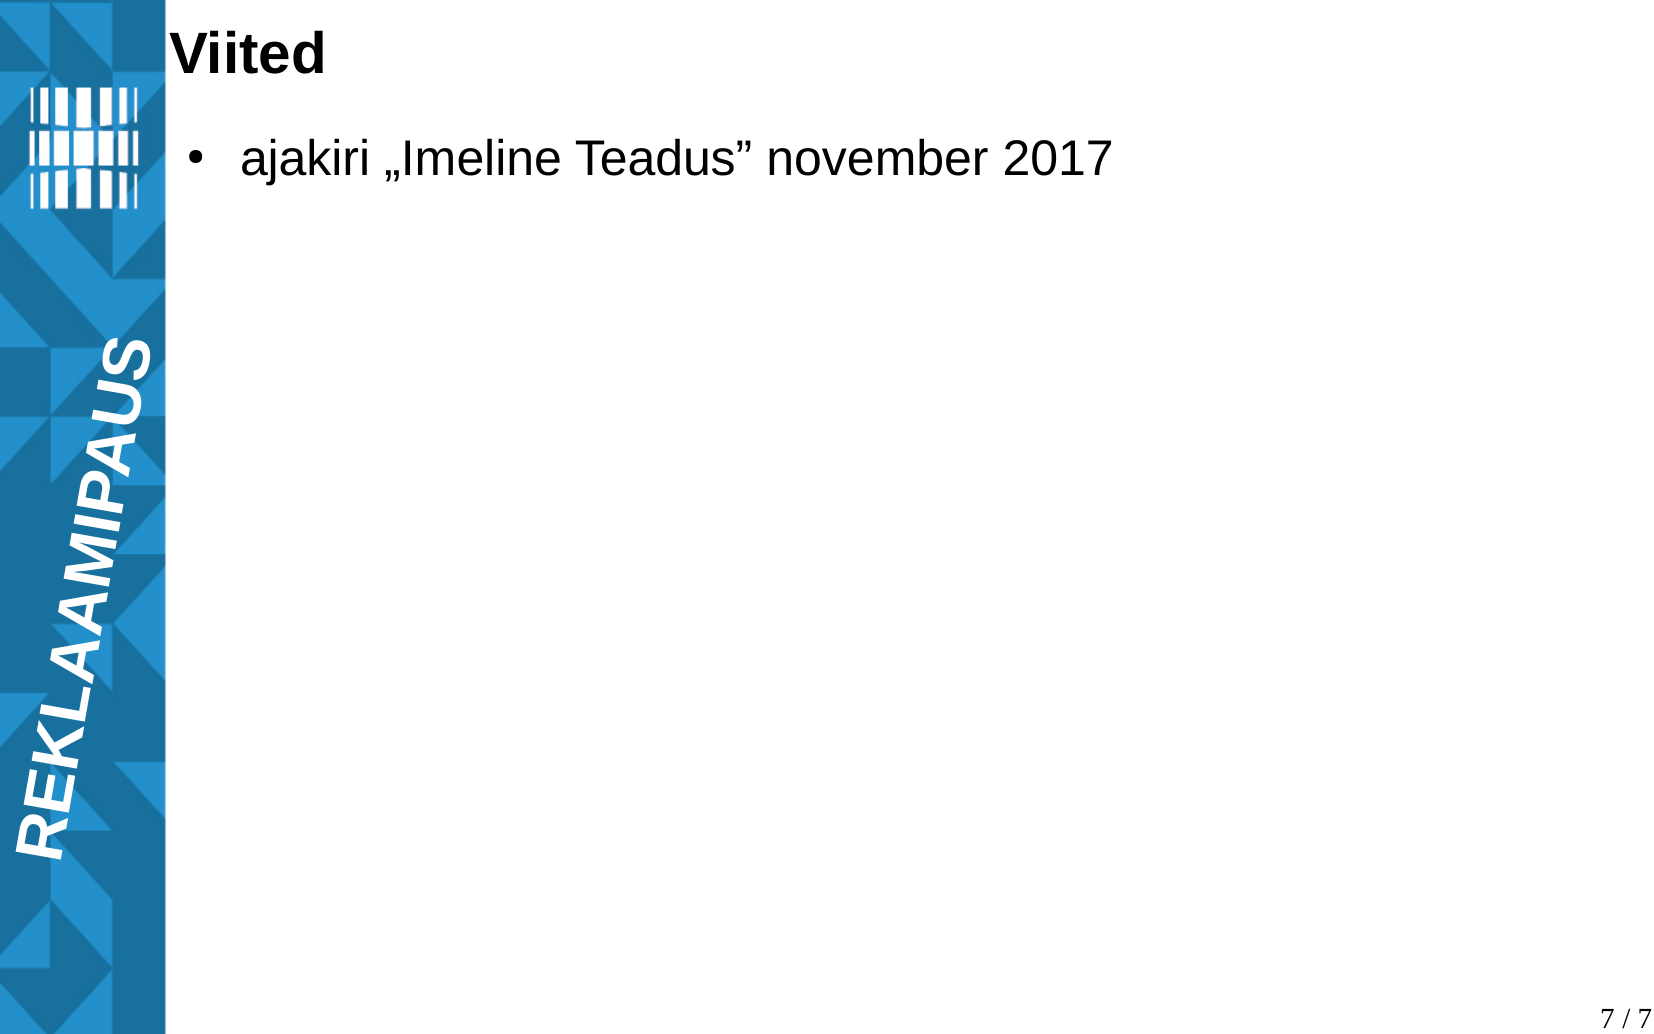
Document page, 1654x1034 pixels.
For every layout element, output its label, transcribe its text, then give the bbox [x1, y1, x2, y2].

list ajakiri „Imeline Teadus” november 2017 [169, 129, 1630, 997]
title Viited [169, 11, 1571, 95]
